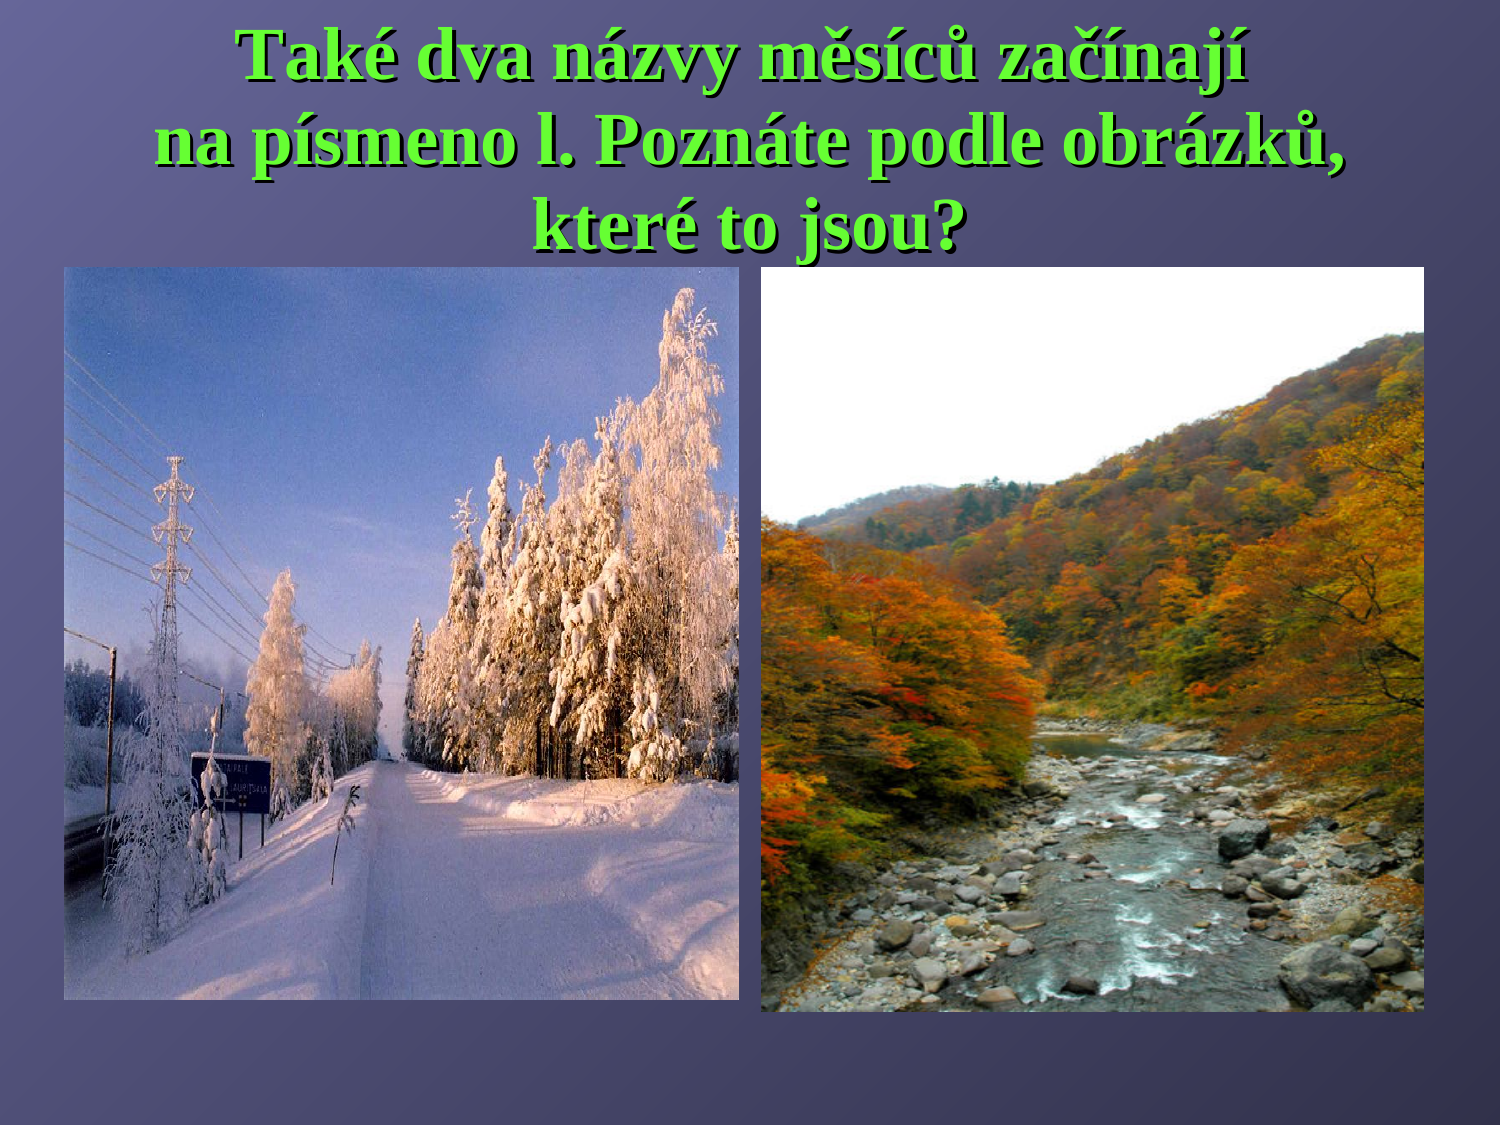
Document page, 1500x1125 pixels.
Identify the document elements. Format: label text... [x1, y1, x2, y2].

picture [761, 267, 1424, 1012]
title Také dva názvy měsíců začínají na písmeno l. Poznáte podle obrázků, které to jsou? [75, 2, 1426, 276]
picture [64, 267, 739, 1000]
